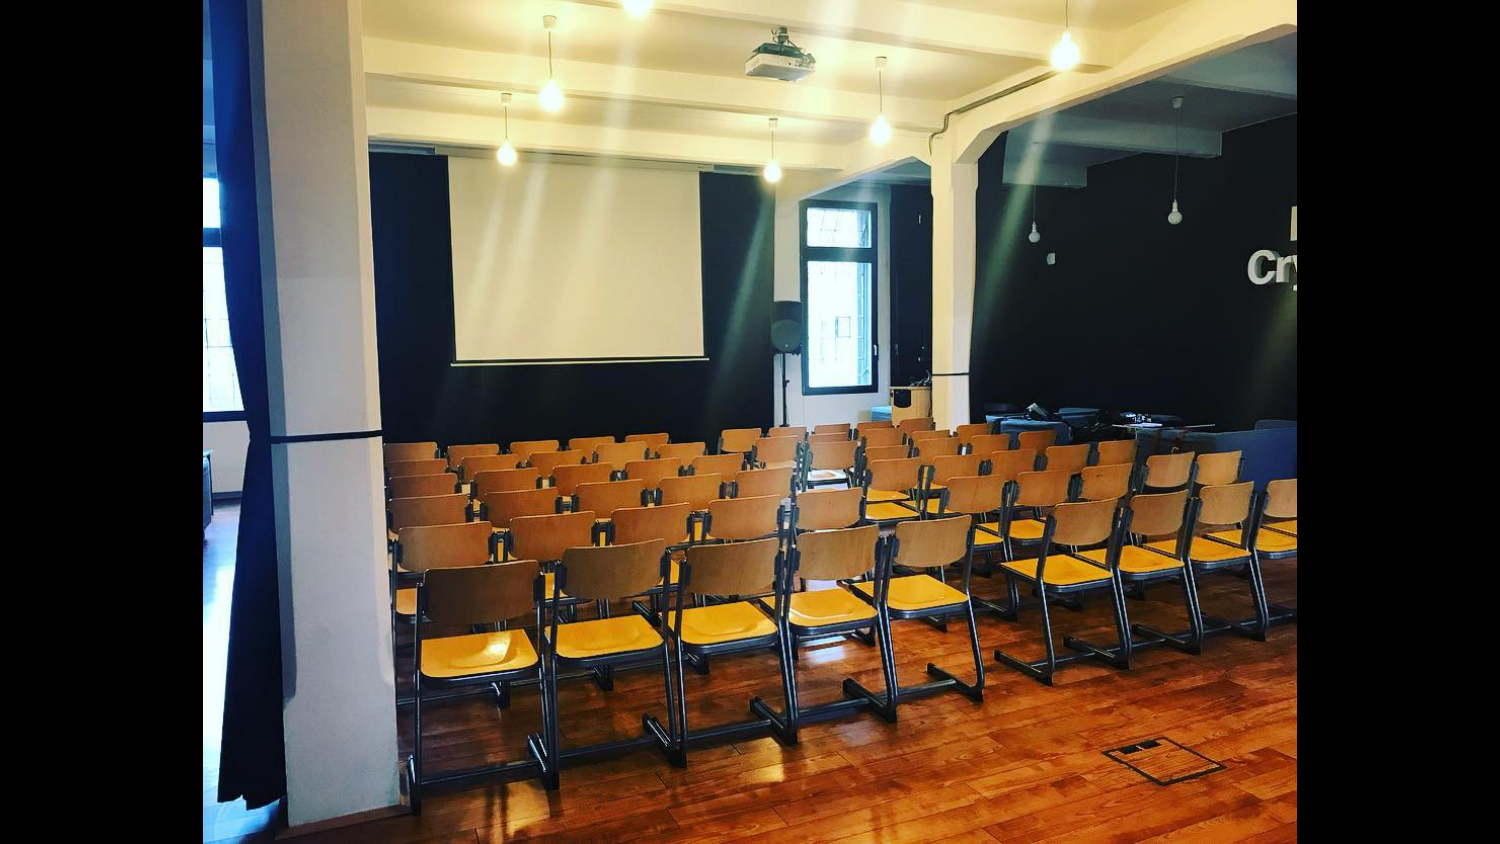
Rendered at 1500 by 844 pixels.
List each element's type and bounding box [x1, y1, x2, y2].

picture [203, 0, 1297, 844]
